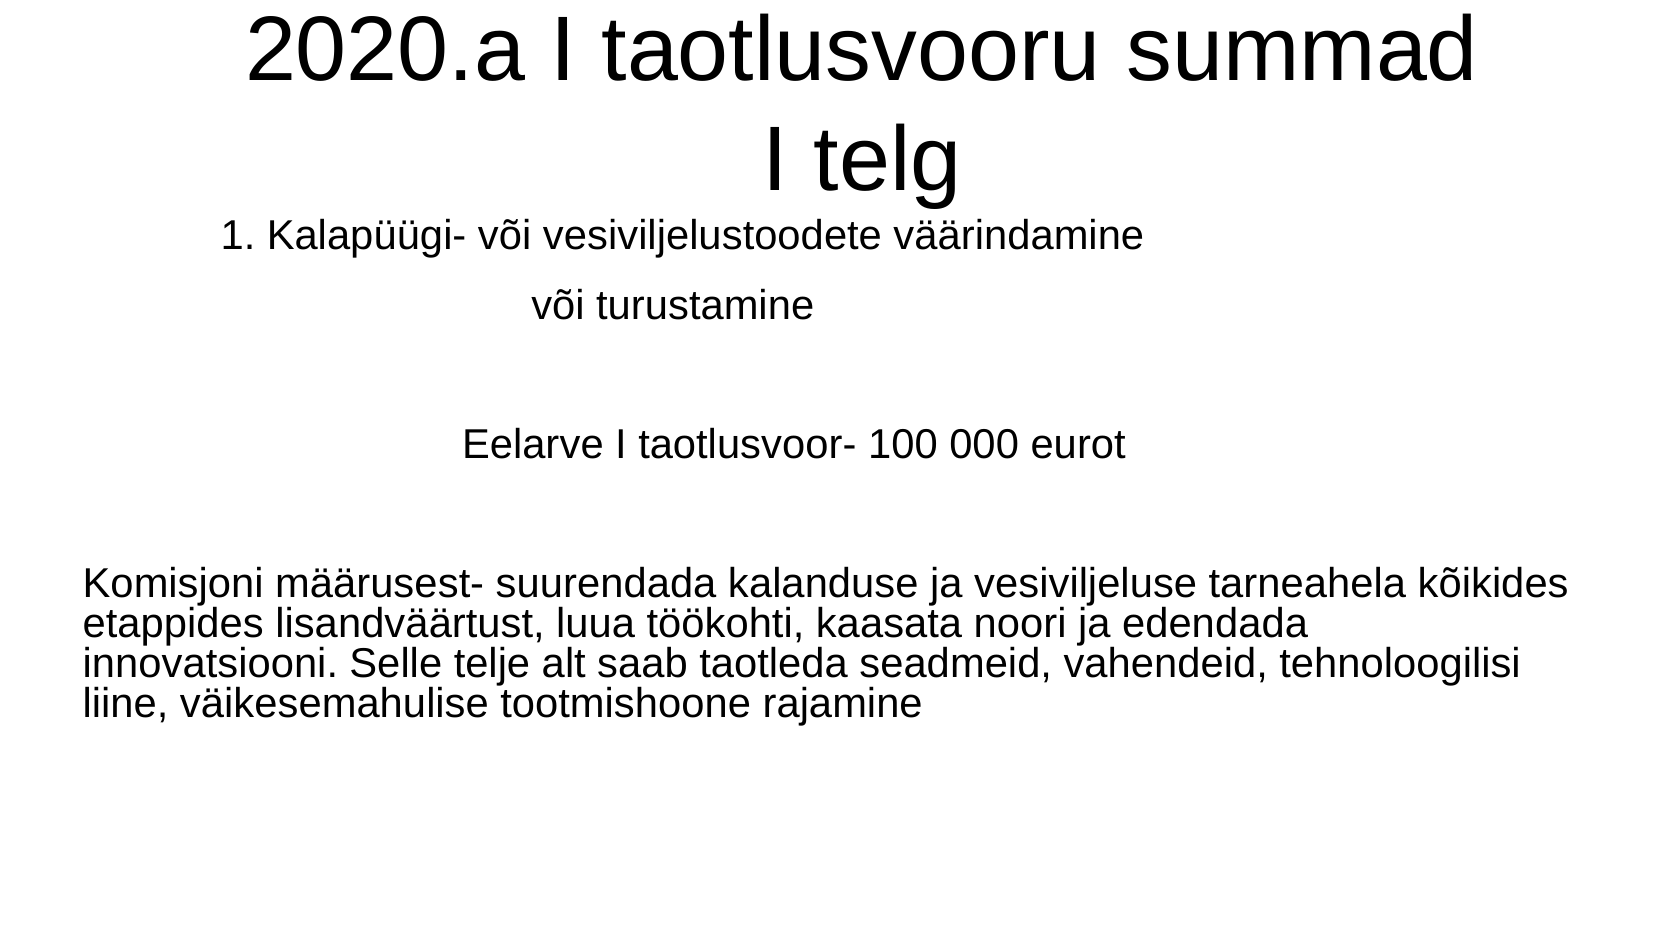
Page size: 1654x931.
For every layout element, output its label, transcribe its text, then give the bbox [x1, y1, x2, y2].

list 1. Kalapüügi- või vesiviljelustoodete väärindamine või turustamine Eelarve I taotlusvoor- 100 000 eurot Komisjoni määrusest- suurendada kalanduse ja vesiviljeluse tarneahela kõikides etappides lisandväärtust, luua töökohti, kaasata noori ja edendada innovatsiooni. Selle telje alt saab taotleda seadmeid, vahendeid, tehnoloogilisi liine, väikesemahulise tootmishoone rajamine [82, 217, 1571, 758]
title 2020.a I taotlusvooru summad I telg [118, 0, 1607, 308]
